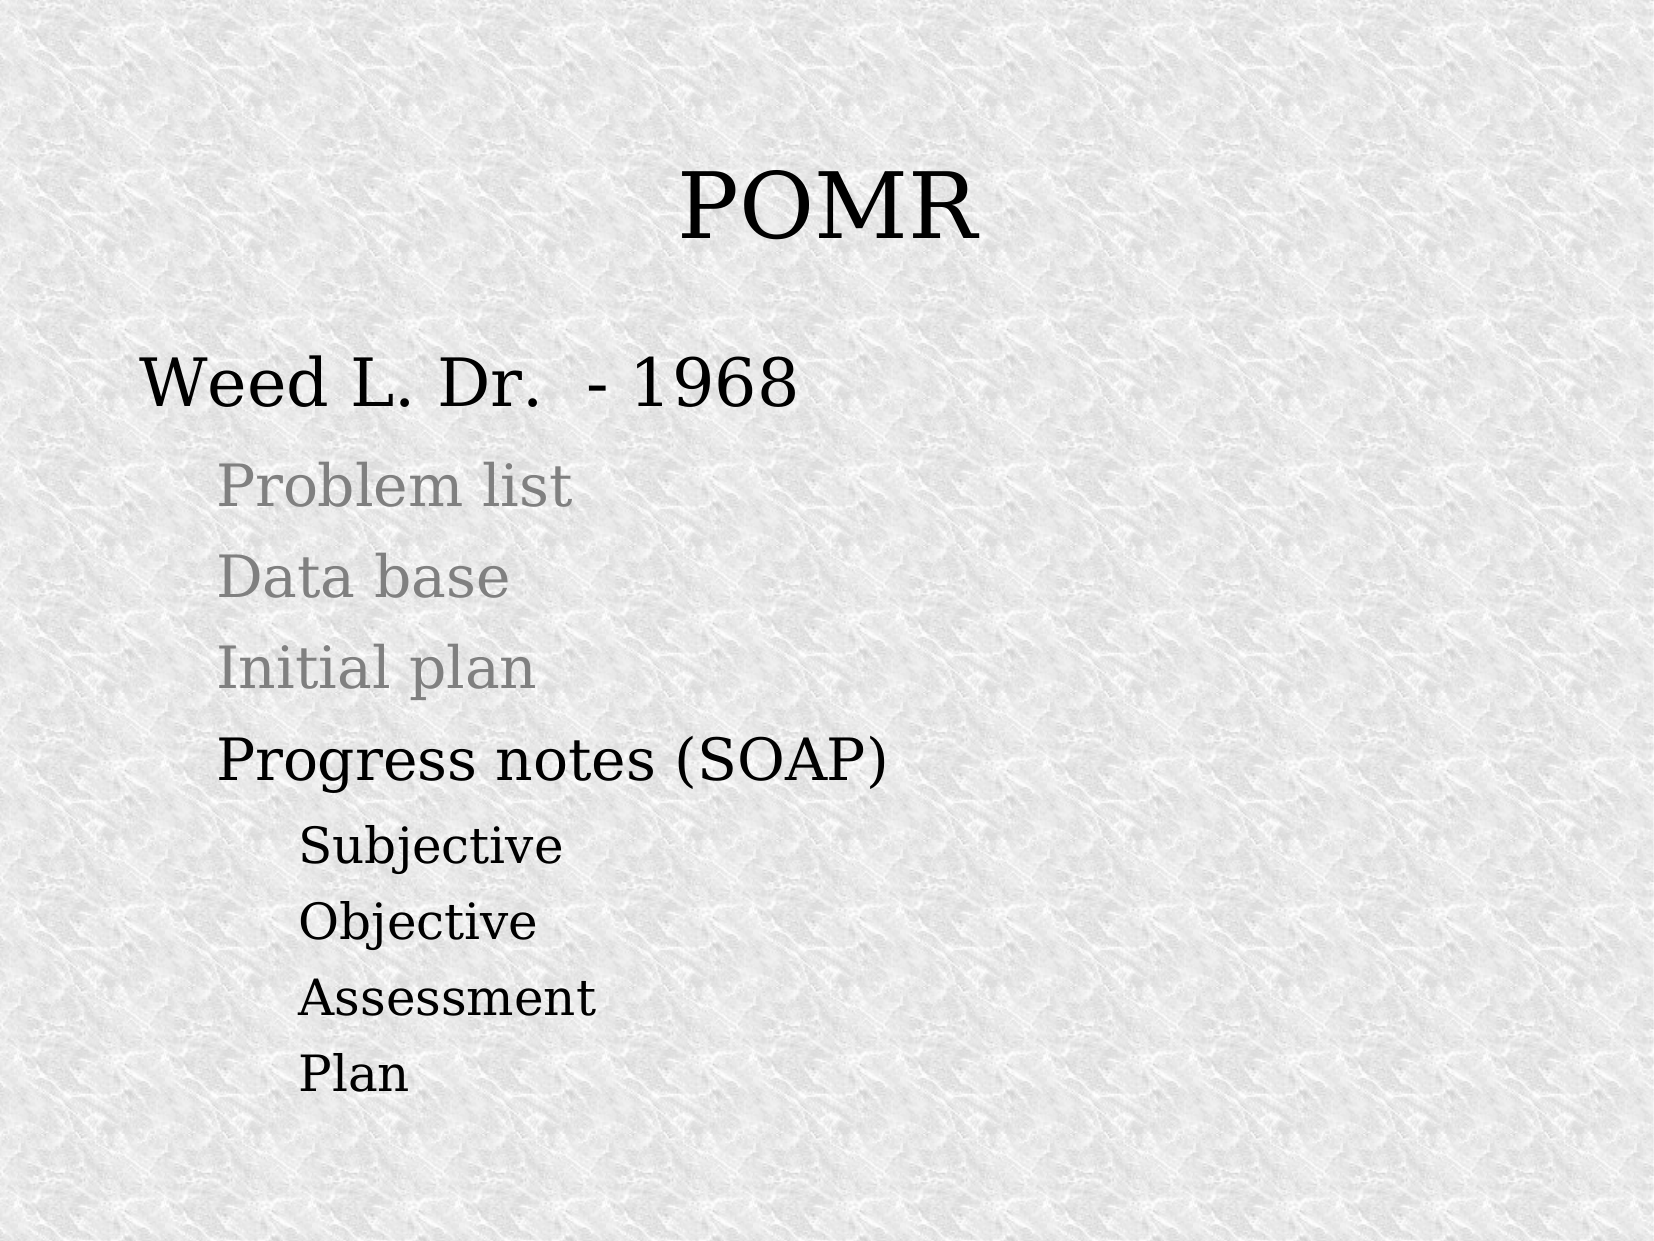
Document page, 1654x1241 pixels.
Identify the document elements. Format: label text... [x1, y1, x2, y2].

title POMR [121, 102, 1534, 311]
picture [0, 0, 1654, 1241]
list Weed L. Dr. - 1968 Problem list Data base Initial plan Progress notes (SOAP) Subjective Objective Assessment Plan [121, 344, 1534, 1127]
